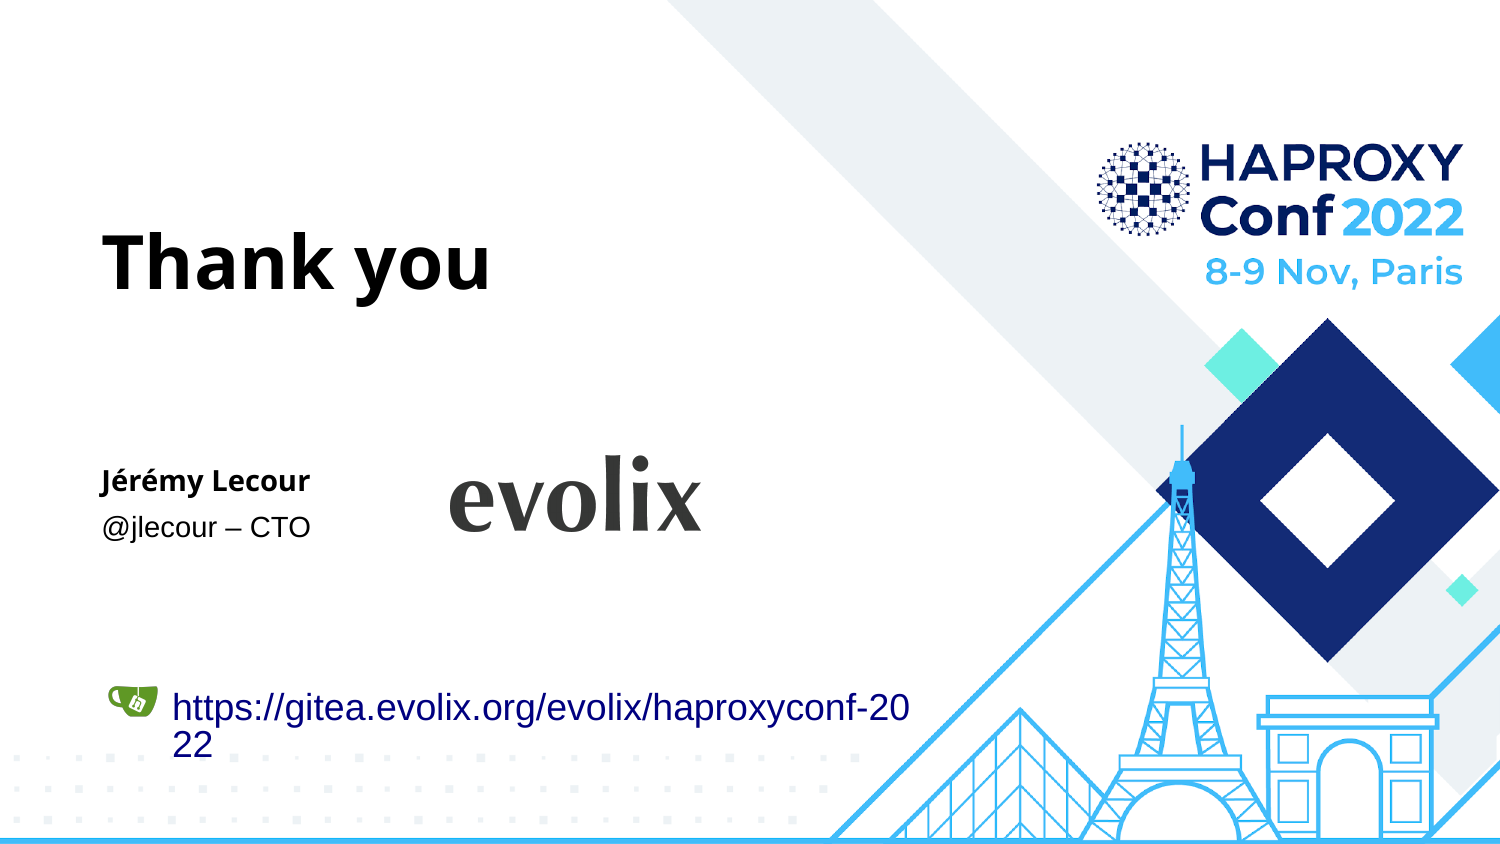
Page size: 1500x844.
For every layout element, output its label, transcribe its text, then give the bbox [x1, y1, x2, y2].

text_box https://gitea.evolix.org/evolix/haproxyconf-2022 [157, 667, 930, 743]
picture [0, 0, 1500, 844]
text_box Jérémy Lecour [86, 446, 497, 493]
title Thank you [86, 199, 1157, 352]
text_box @jlecour – CTO [86, 493, 497, 581]
